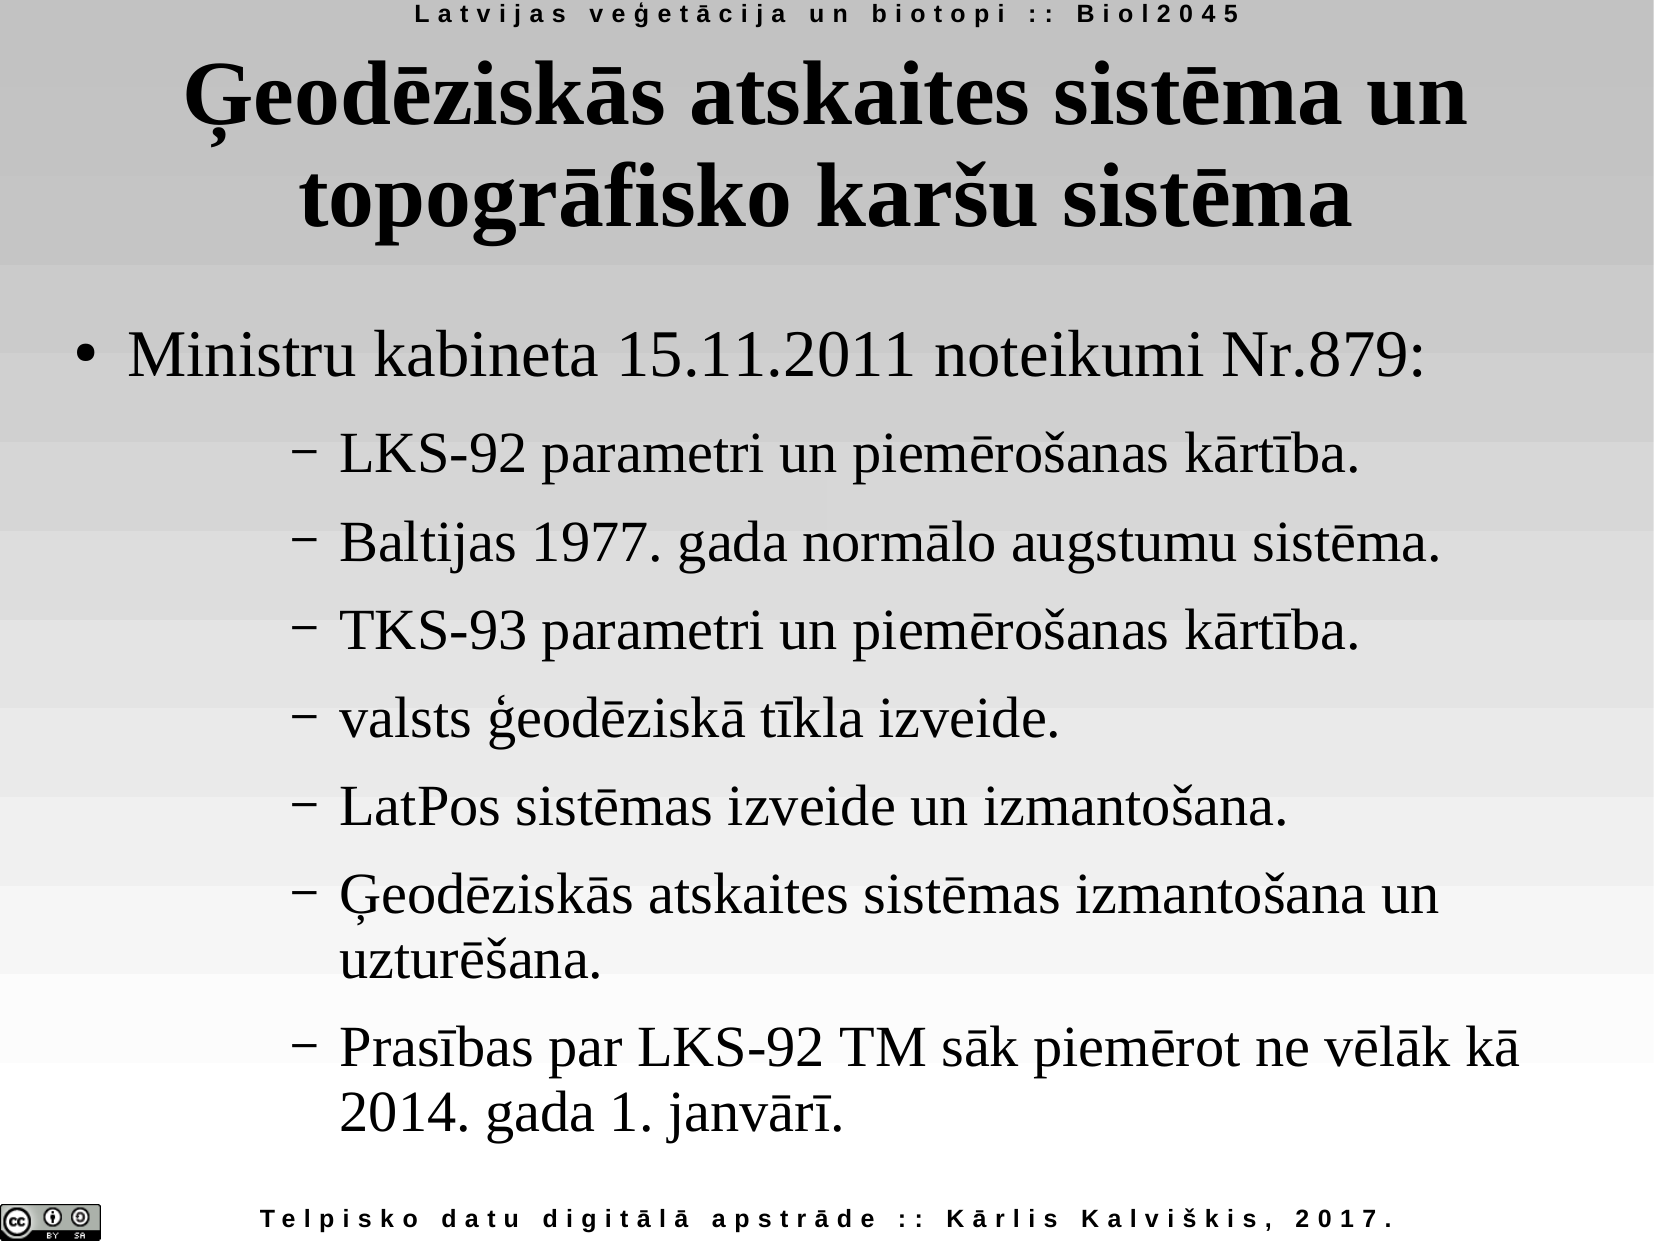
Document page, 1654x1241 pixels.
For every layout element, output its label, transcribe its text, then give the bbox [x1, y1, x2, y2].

title Ģeodēziskās atskaites sistēma un topogrāfisko karšu sistēma [0, 1, 1654, 287]
picture [0, 287, 1654, 1241]
list Ministru kabineta 15.11.2011 noteikumi Nr.879: LKS-92 parametri un piemērošanas kārtība. Baltijas 1977. gada normālo augstumu sistēma. TKS-93 parametri un piemērošanas kārtība. valsts ģeodēziskā tīkla izveide. LatPos sistēmas izveide un izmantošana. Ģeodēziskās atskaites sistēmas izmantošana un uzturēšana. Prasības par LKS-92 TM sāk piemērot ne vēlāk kā 2014. gada 1. janvārī. [56, 317, 1600, 1175]
